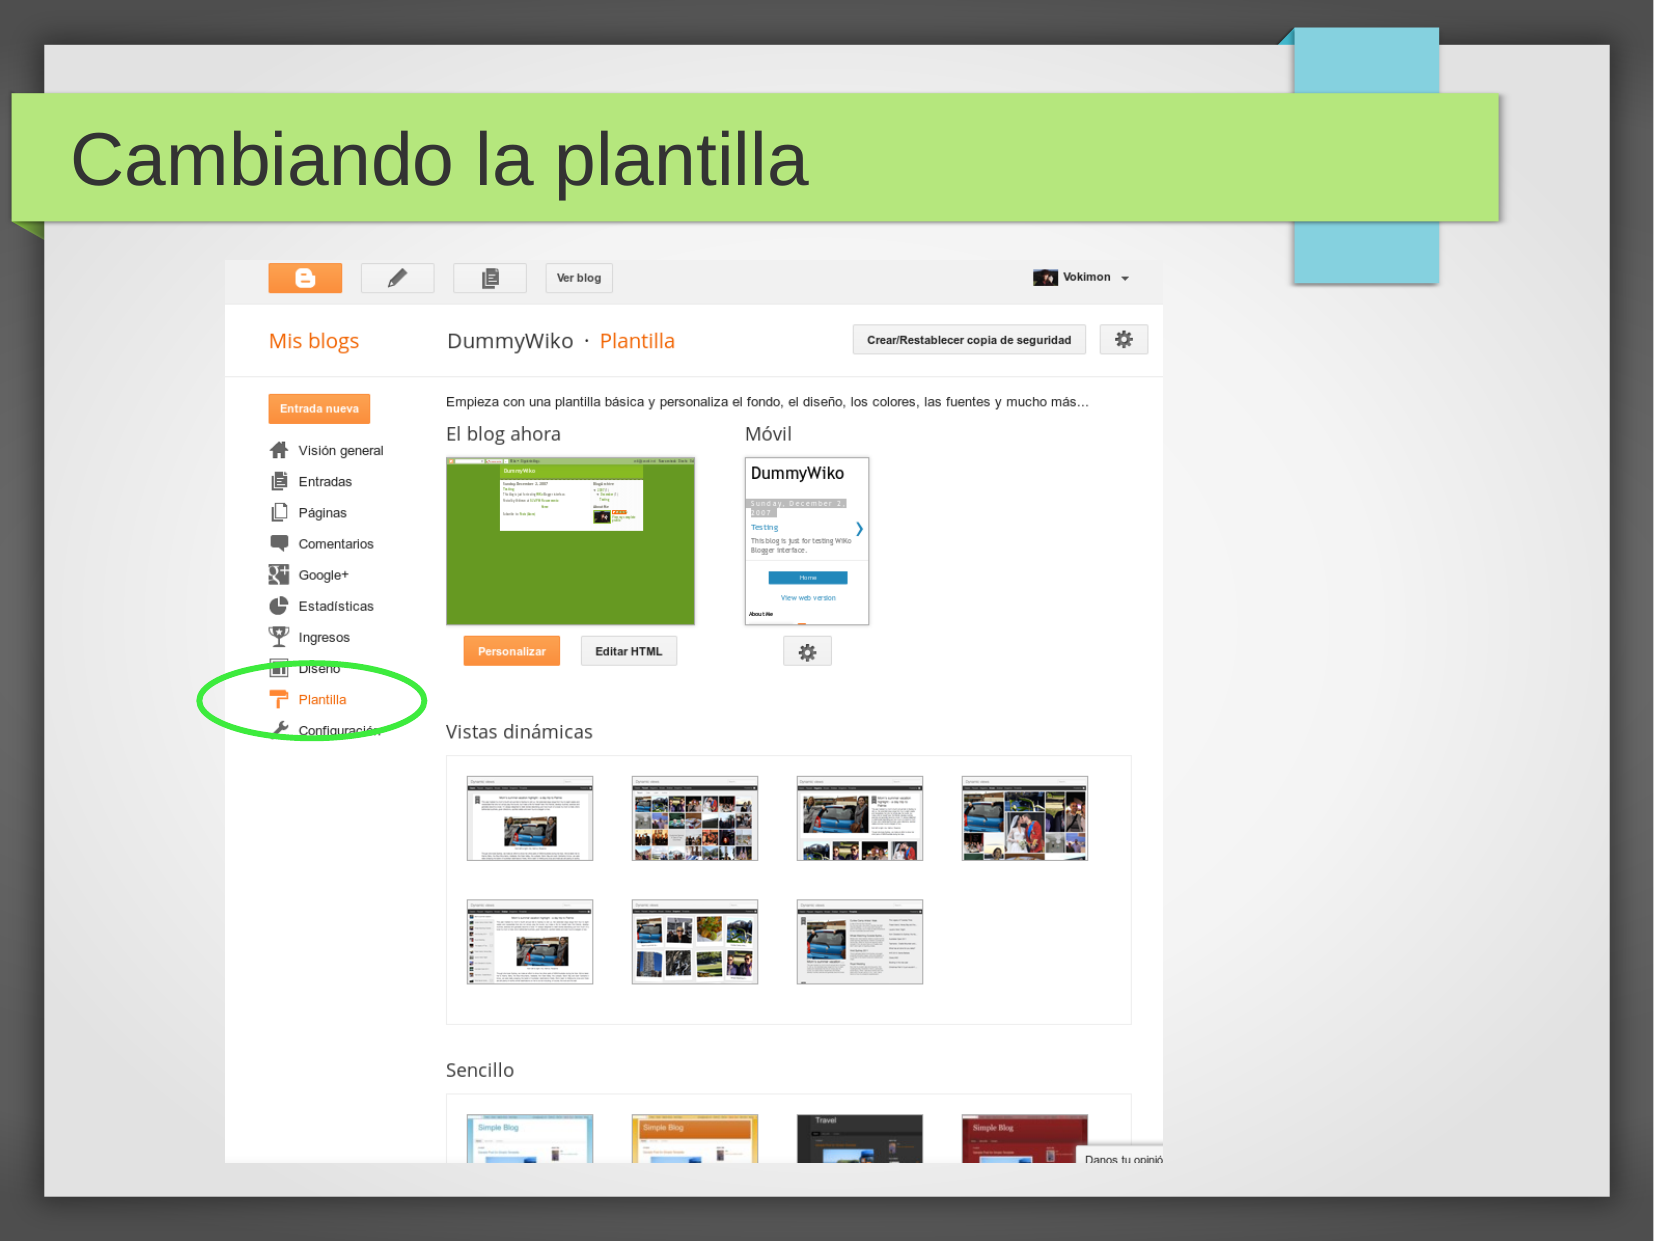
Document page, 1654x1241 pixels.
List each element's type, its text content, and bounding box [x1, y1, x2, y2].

title Cambiando la plantilla [70, 106, 1229, 213]
picture [0, 0, 1654, 1241]
